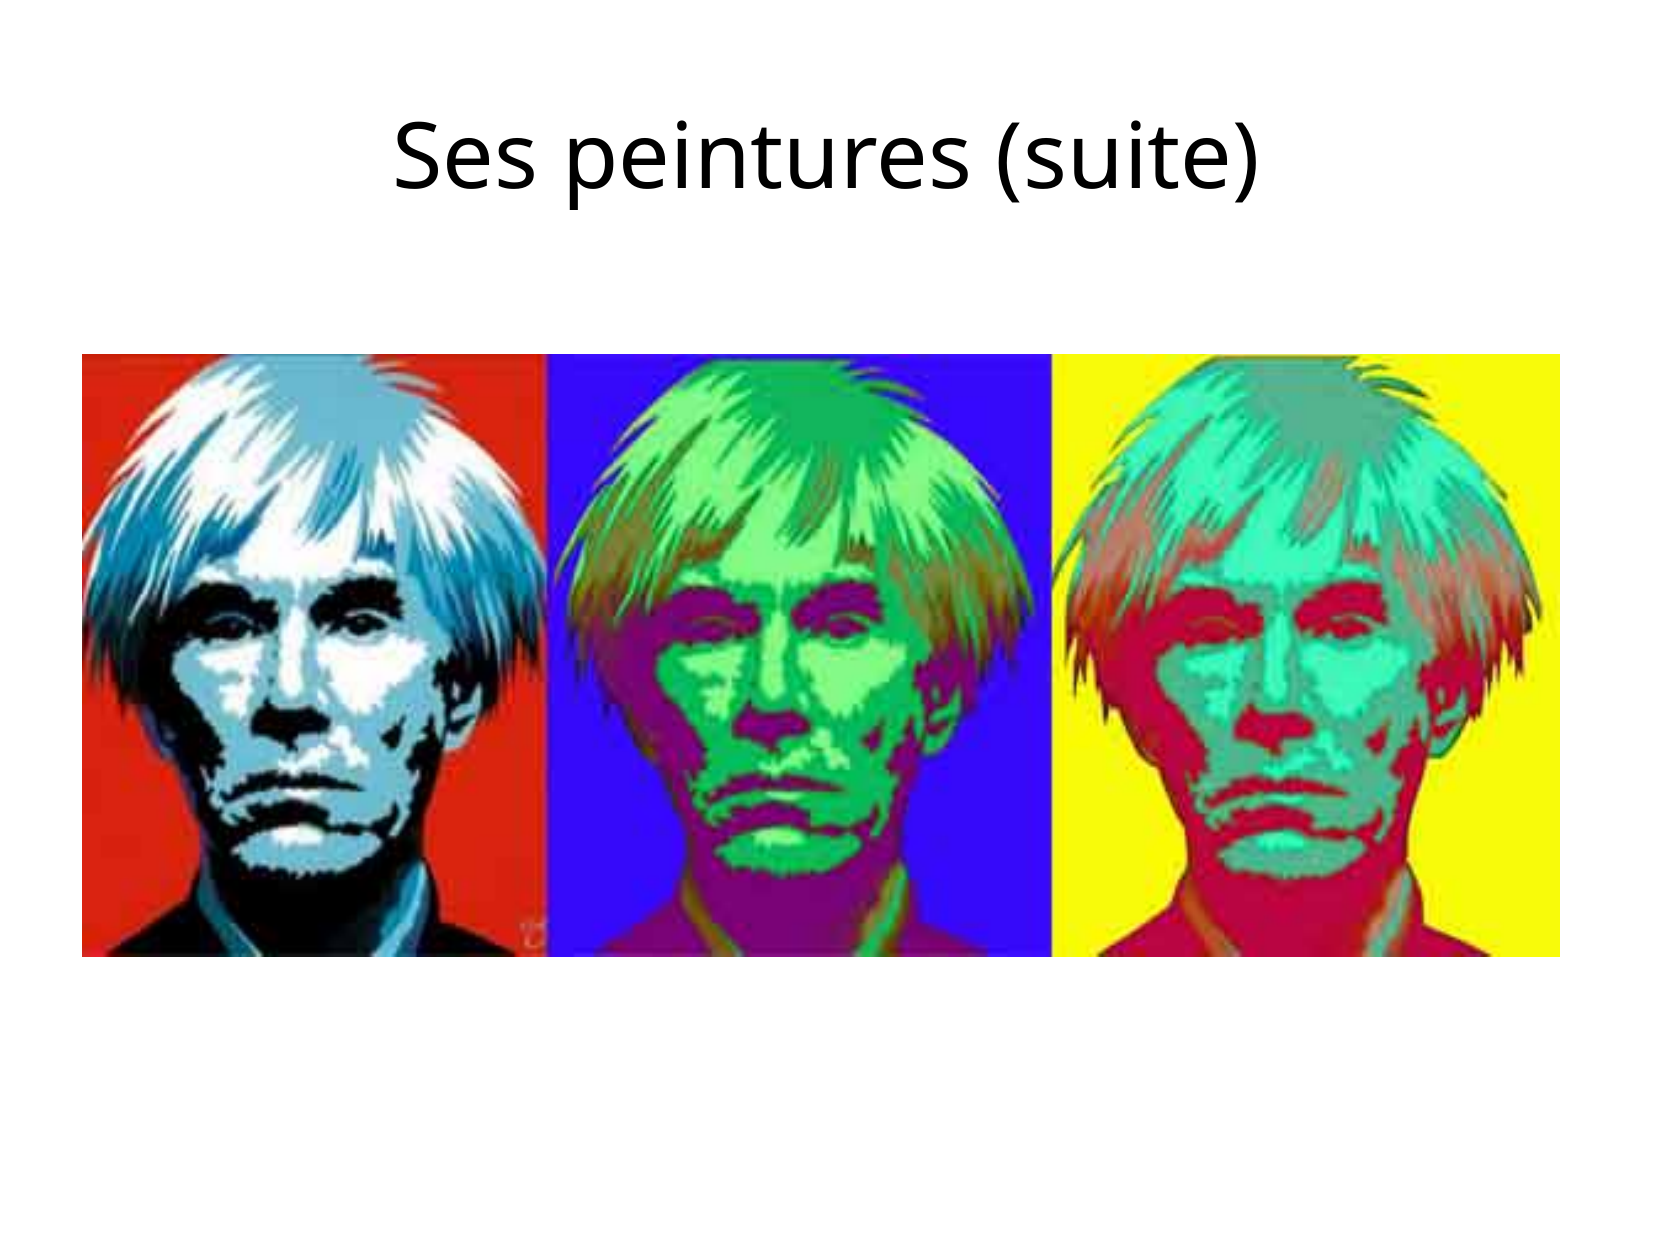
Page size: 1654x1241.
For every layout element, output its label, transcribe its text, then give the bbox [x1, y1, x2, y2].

title Ses peintures (suite) [82, 49, 1571, 257]
picture [82, 354, 1560, 957]
